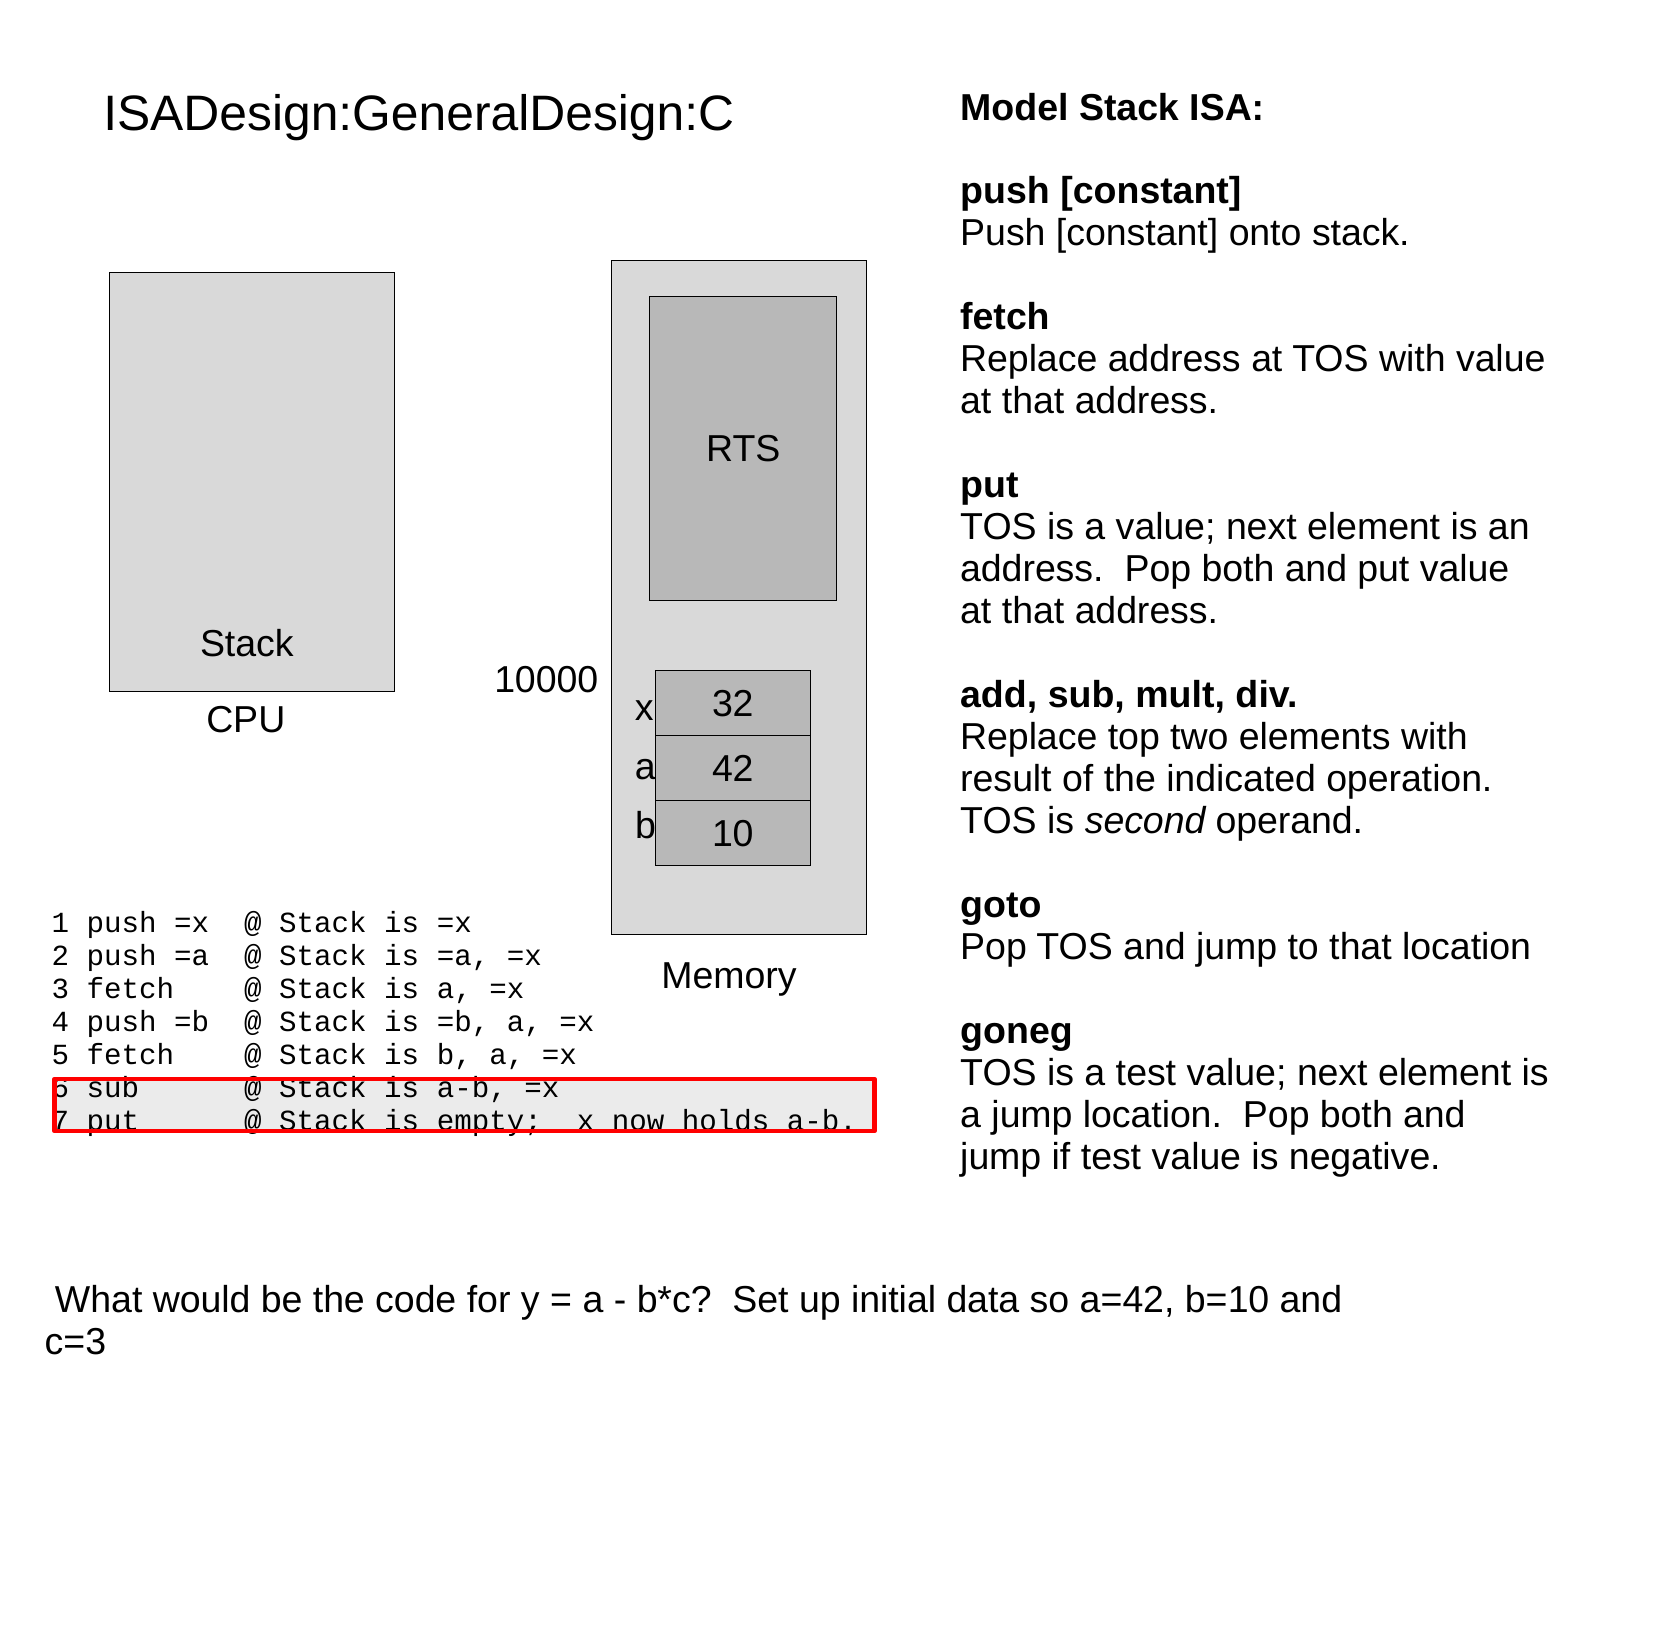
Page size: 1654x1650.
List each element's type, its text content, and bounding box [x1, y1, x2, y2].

text_box [611, 260, 867, 900]
text_box 10 [655, 800, 811, 866]
text_box 32 [655, 670, 811, 735]
text_box a [620, 737, 671, 795]
text_box CPU [191, 691, 301, 749]
text_box ISADesign:GeneralDesign:C [88, 78, 945, 166]
text_box 10000 [479, 650, 613, 708]
text_box [54, 1078, 875, 1132]
text_box Stack [185, 615, 309, 673]
text_box RTS [649, 296, 837, 601]
text_box Model Stack ISA: push [constant] Push [constant] onto stack. fetch Replace address at TOS with value at that address. put TOS is a value; next element is an address. Pop both and put value at that address. add, sub, mult, div. Replace top two elements with result of the indicated operation. TOS is second operand. goto Pop TOS and jump to that location goneg TOS is a test value; next element is a jump location. Pop both and jump if test value is negative. [945, 78, 1571, 1288]
text_box [109, 272, 395, 692]
text_box b [620, 796, 671, 854]
text_box 42 [655, 735, 811, 800]
text_box 1 push =x @ Stack is =x 2 push =a @ Stack is =a, =x 3 fetch @ Stack is a, =x 4 push =b @ Stack is =b, a, =x 5 fetch @ Stack is b, a, =x 6 sub @ Stack is a-b, =x 7 put @ Stack is empty; x now holds a-b. [36, 900, 875, 1152]
text_box x [620, 678, 669, 736]
text_box What would be the code for y = a - b*c? Set up initial data so a=42, b=10 and c=3 [29, 1271, 1429, 1329]
